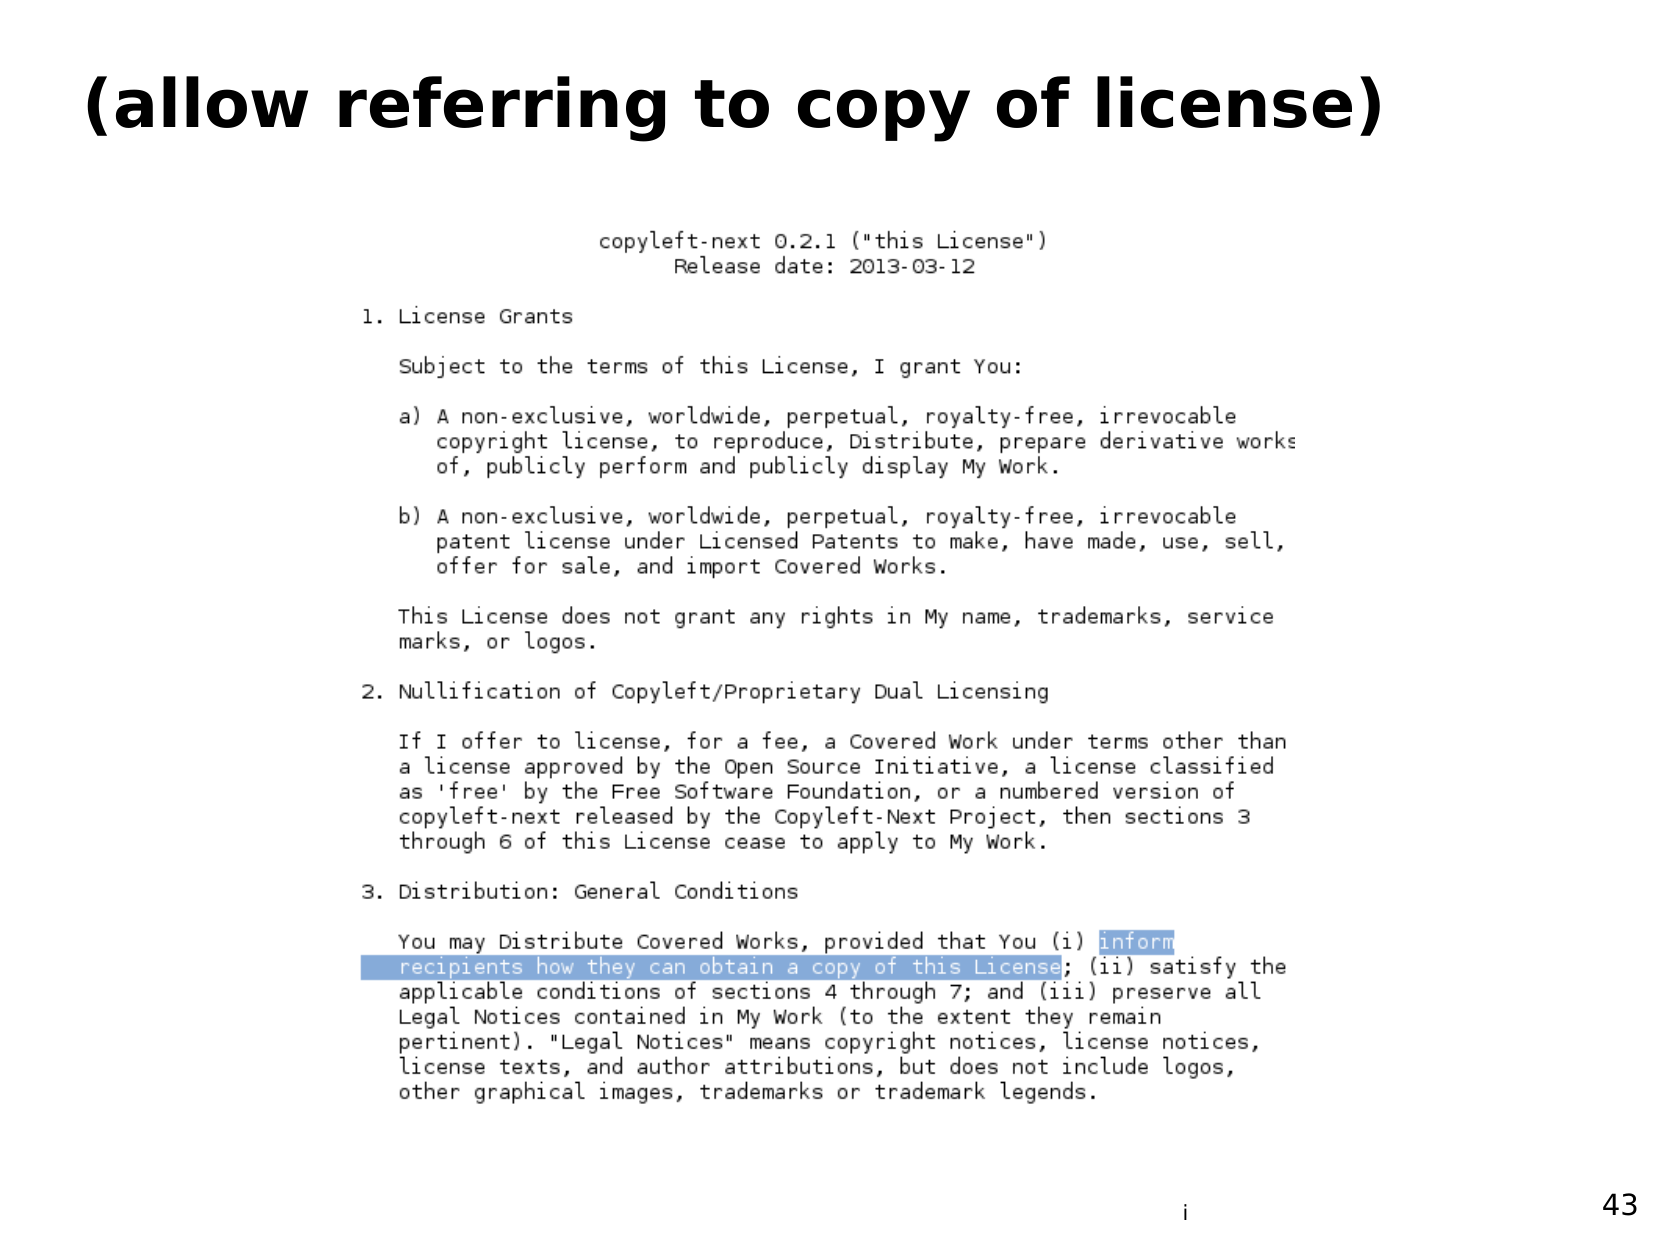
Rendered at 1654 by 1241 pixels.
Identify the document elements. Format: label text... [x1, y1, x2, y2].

list (allow referring to copy of license) [82, 65, 1571, 1062]
picture [358, 225, 1295, 1107]
text_box i [1167, 1194, 1206, 1234]
